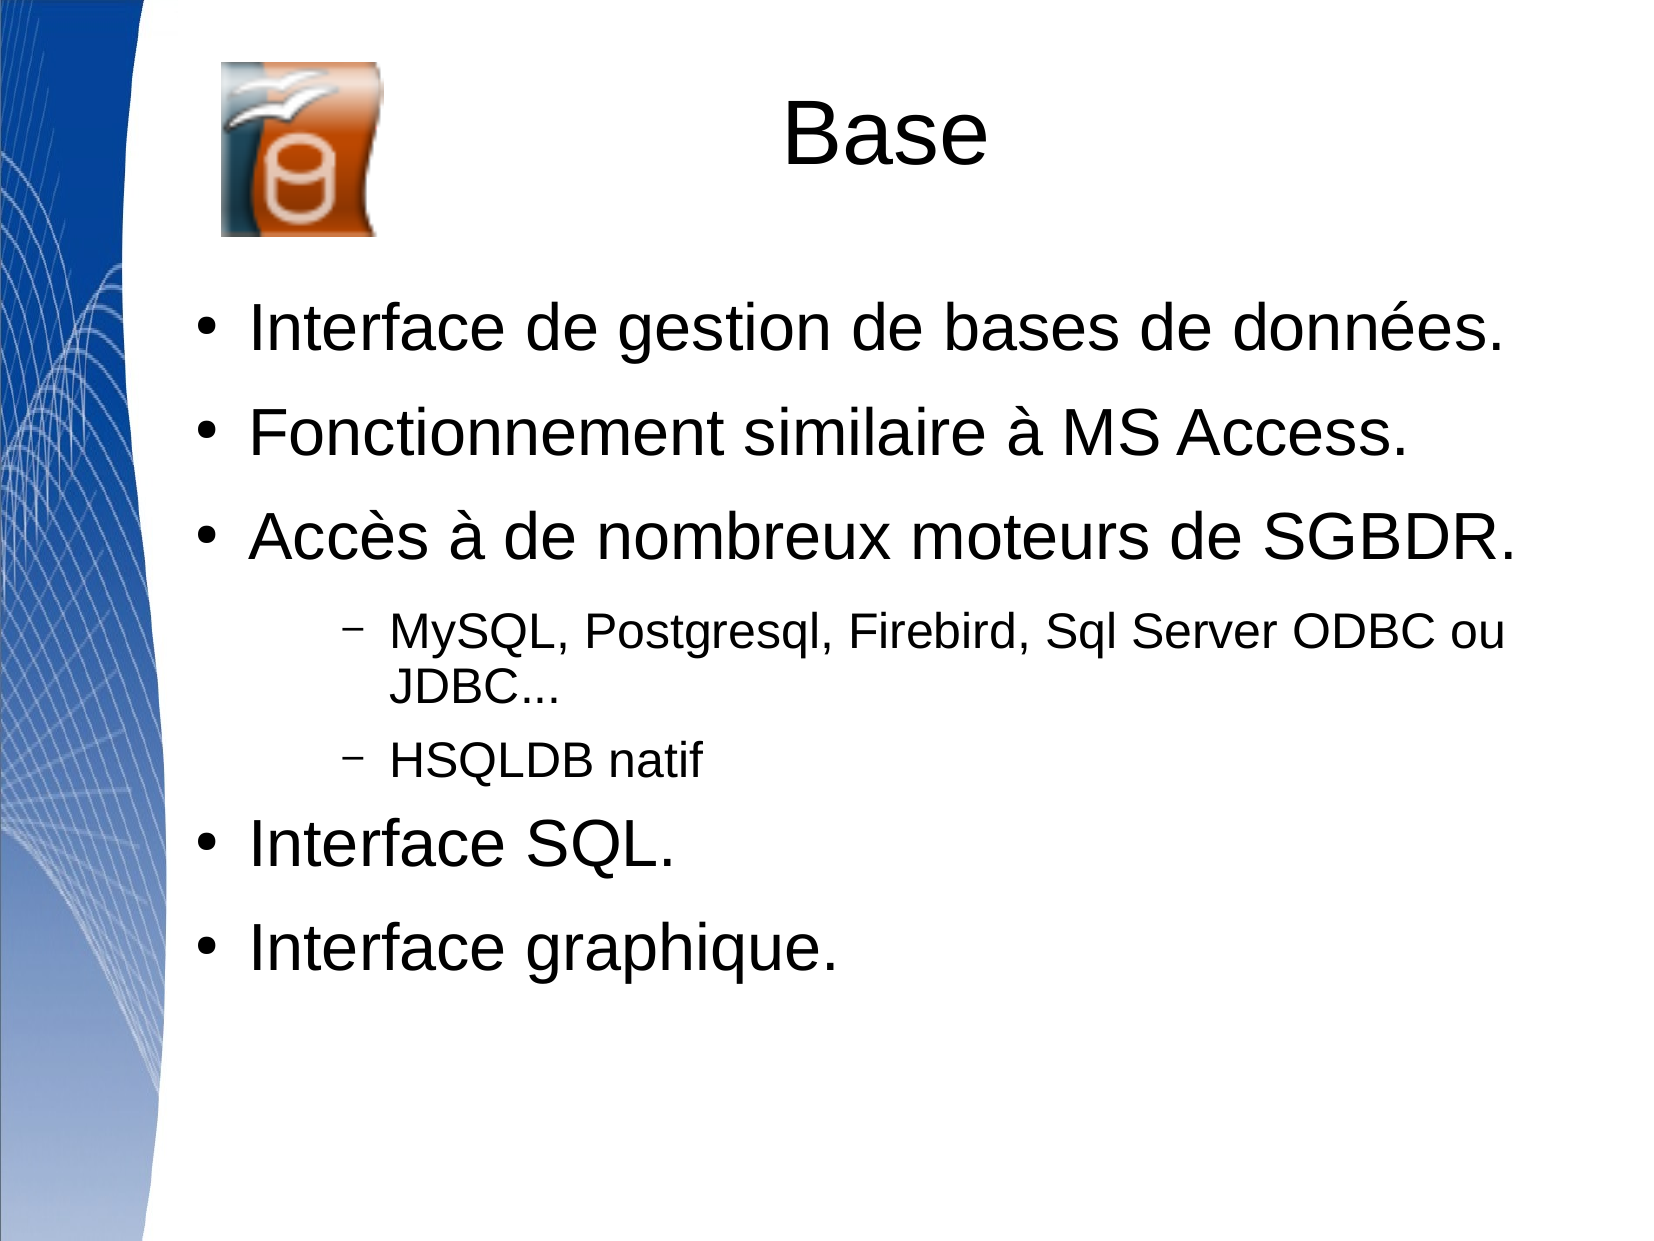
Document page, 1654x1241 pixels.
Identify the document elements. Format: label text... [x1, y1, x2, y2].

picture [221, 62, 384, 237]
list Interface de gestion de bases de données. Fonctionnement similaire à MS Access. Accès à de nombreux moteurs de SGBDR. MySQL, Postgresql, Firebird, Sql Server ODBC ou JDBC... HSQLDB natif Interface SQL. Interface graphique. [177, 290, 1595, 1196]
title Base [177, 36, 1595, 230]
picture [0, 0, 178, 1241]
